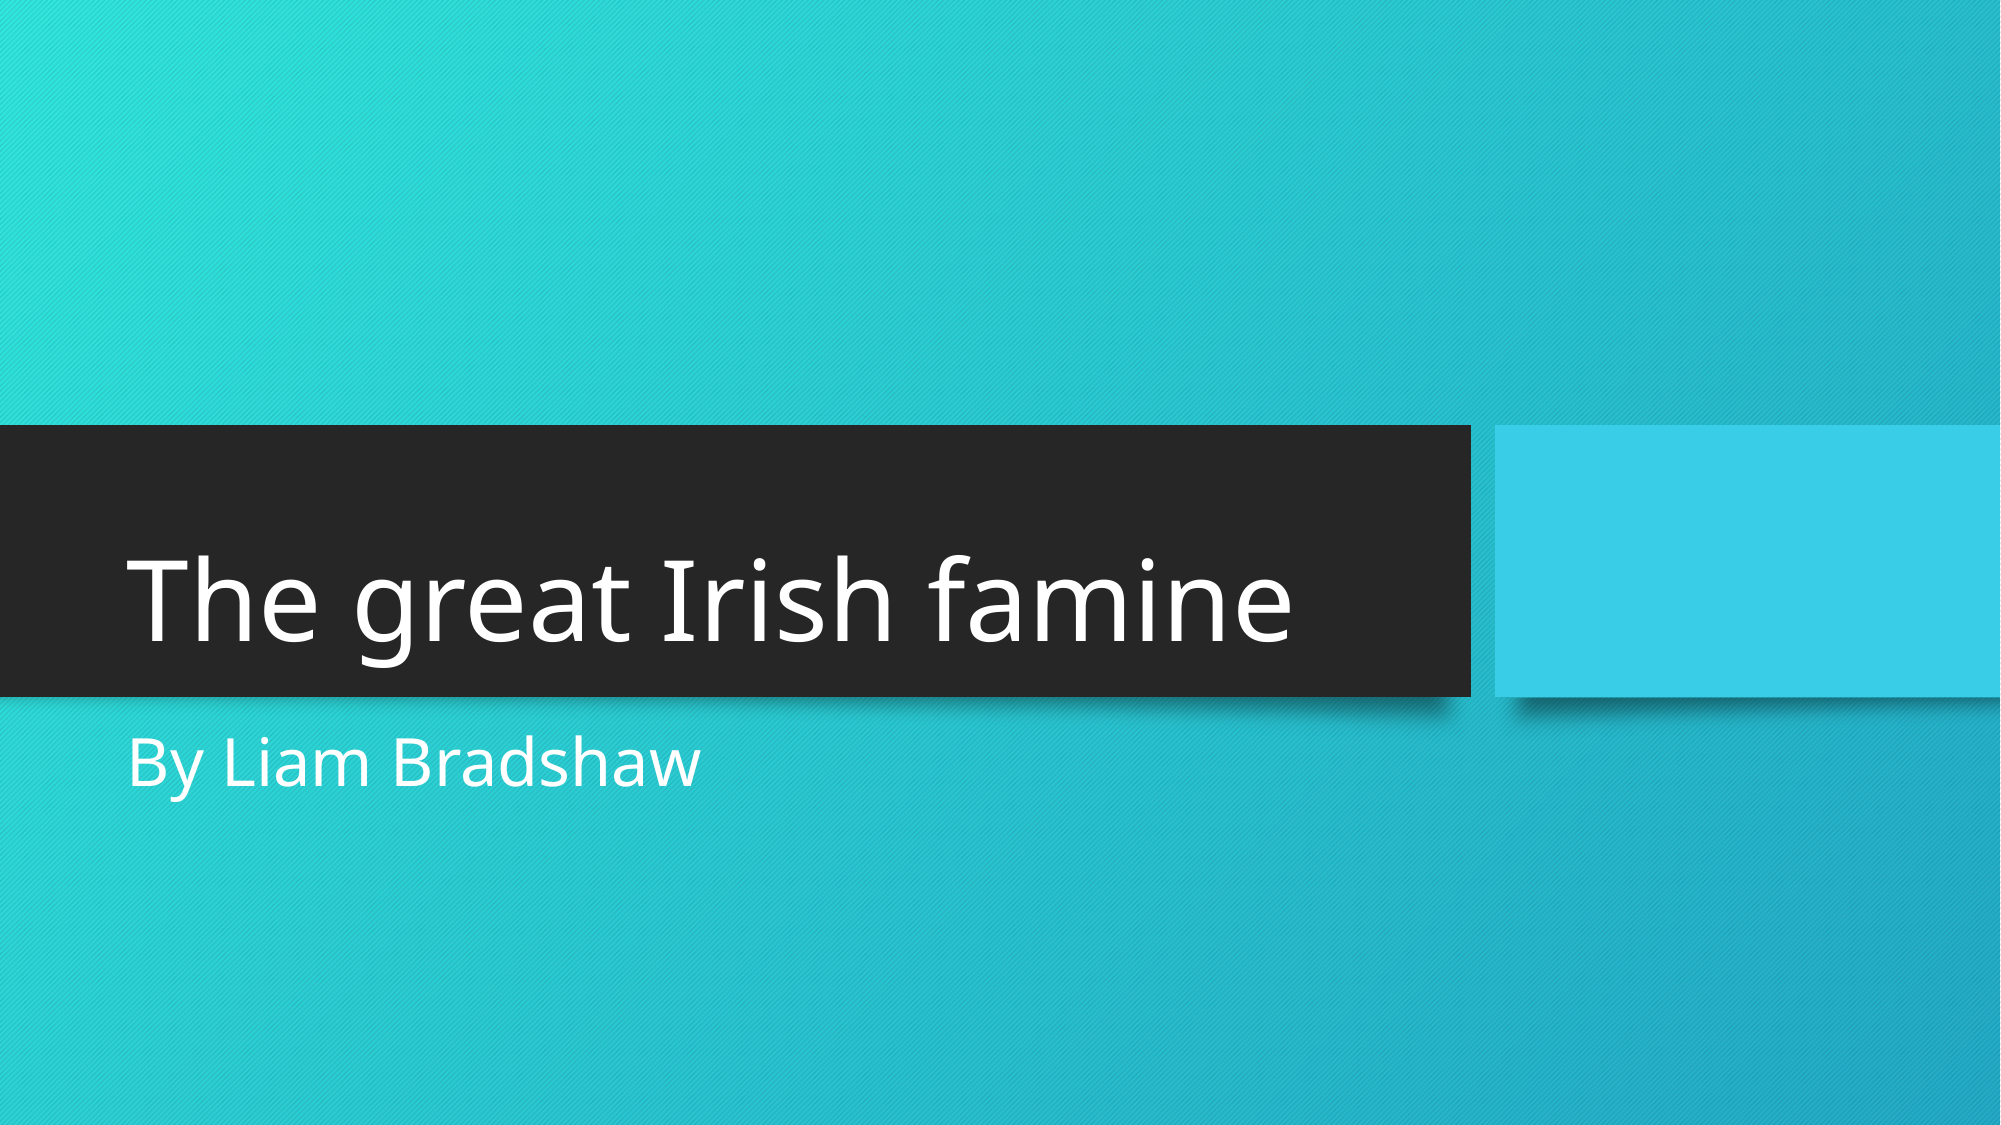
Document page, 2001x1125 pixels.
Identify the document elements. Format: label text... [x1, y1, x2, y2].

title The great Irish famine [111, 448, 1448, 674]
subtitle By Liam Bradshaw [111, 720, 1448, 905]
